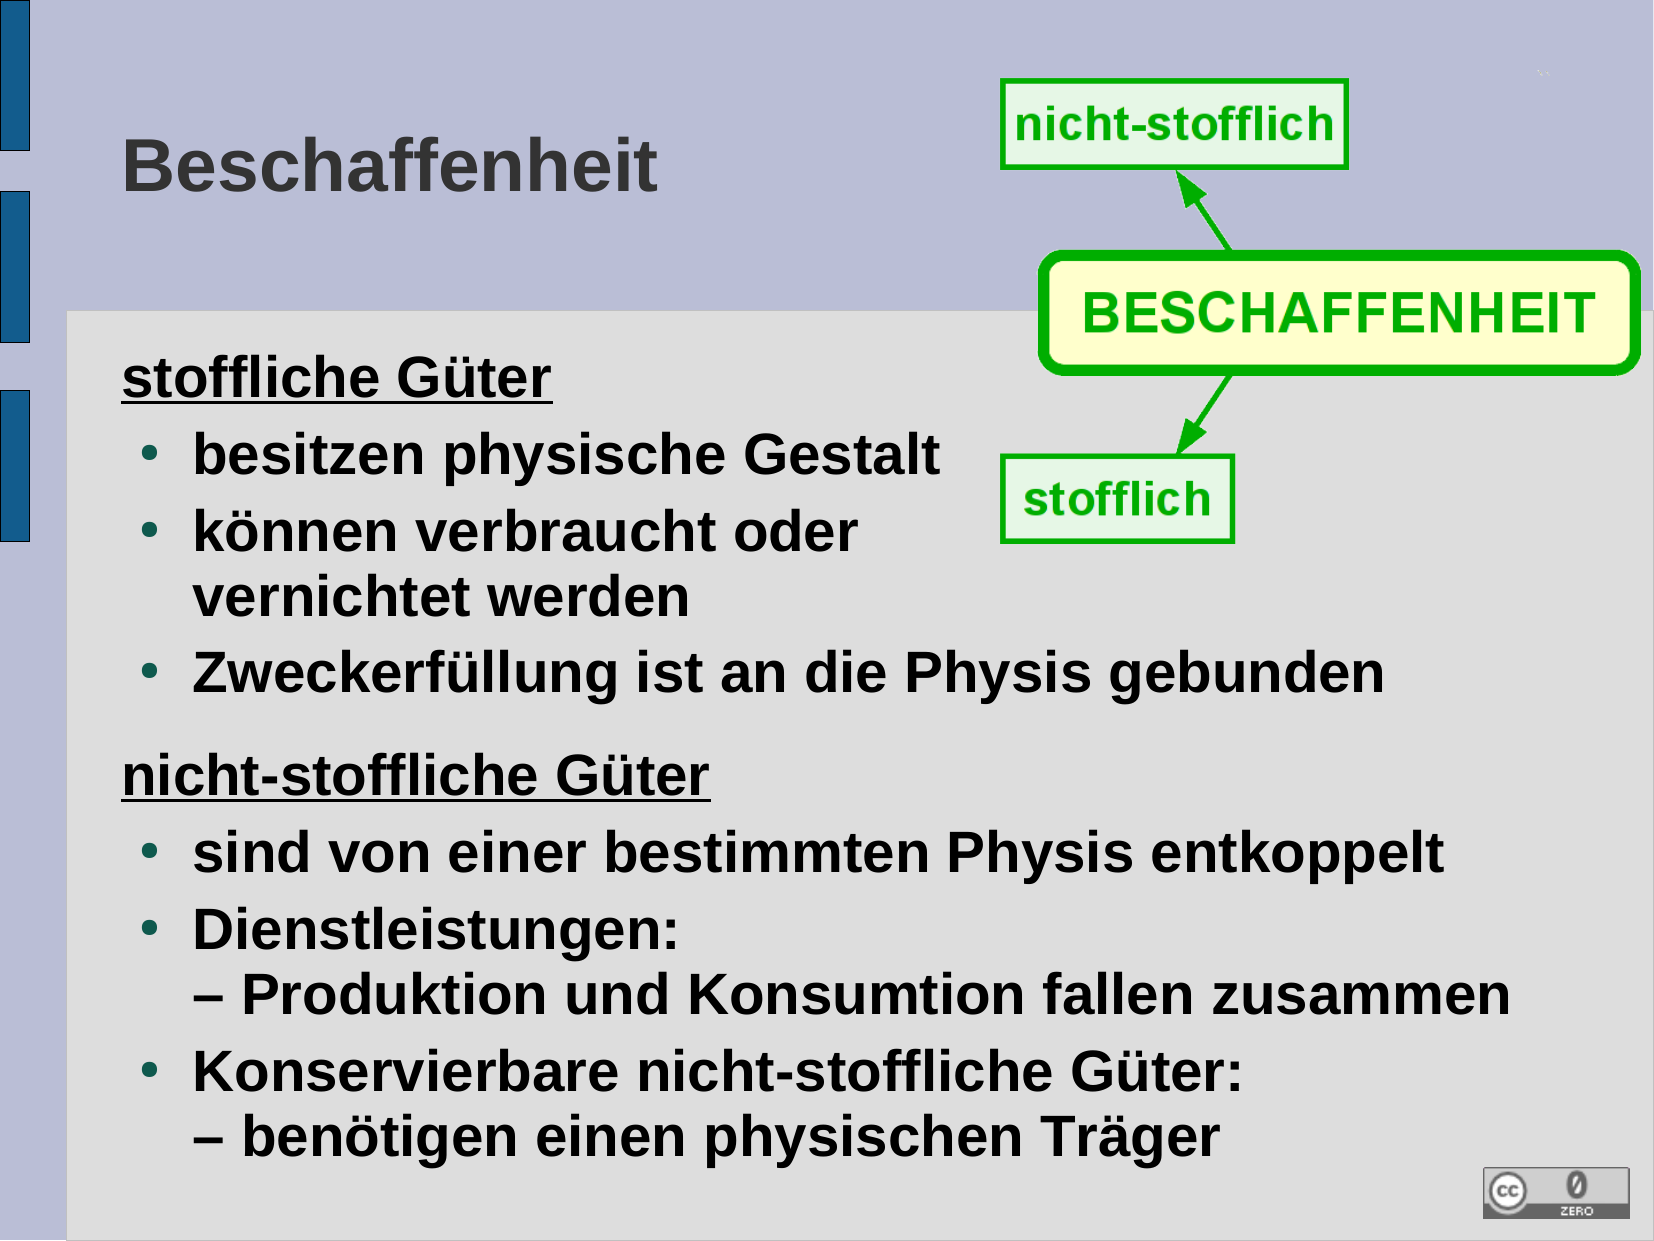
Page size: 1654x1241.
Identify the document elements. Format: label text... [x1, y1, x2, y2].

list stoffliche Güter besitzen physische Gestalt können verbraucht oder vernichtet werden Zweckerfüllung ist an die Physis gebunden nicht-stoffliche Güter sind von einer bestimmten Physis entkoppelt Dienstleistungen: – Produktion und Konsumtion fallen zusammen Konservierbare nicht-stoffliche Güter: – benötigen einen physischen Träger [121, 344, 1595, 1169]
title Beschaffenheit [121, 61, 1595, 269]
picture [1483, 1167, 1630, 1219]
picture [992, 70, 1647, 550]
